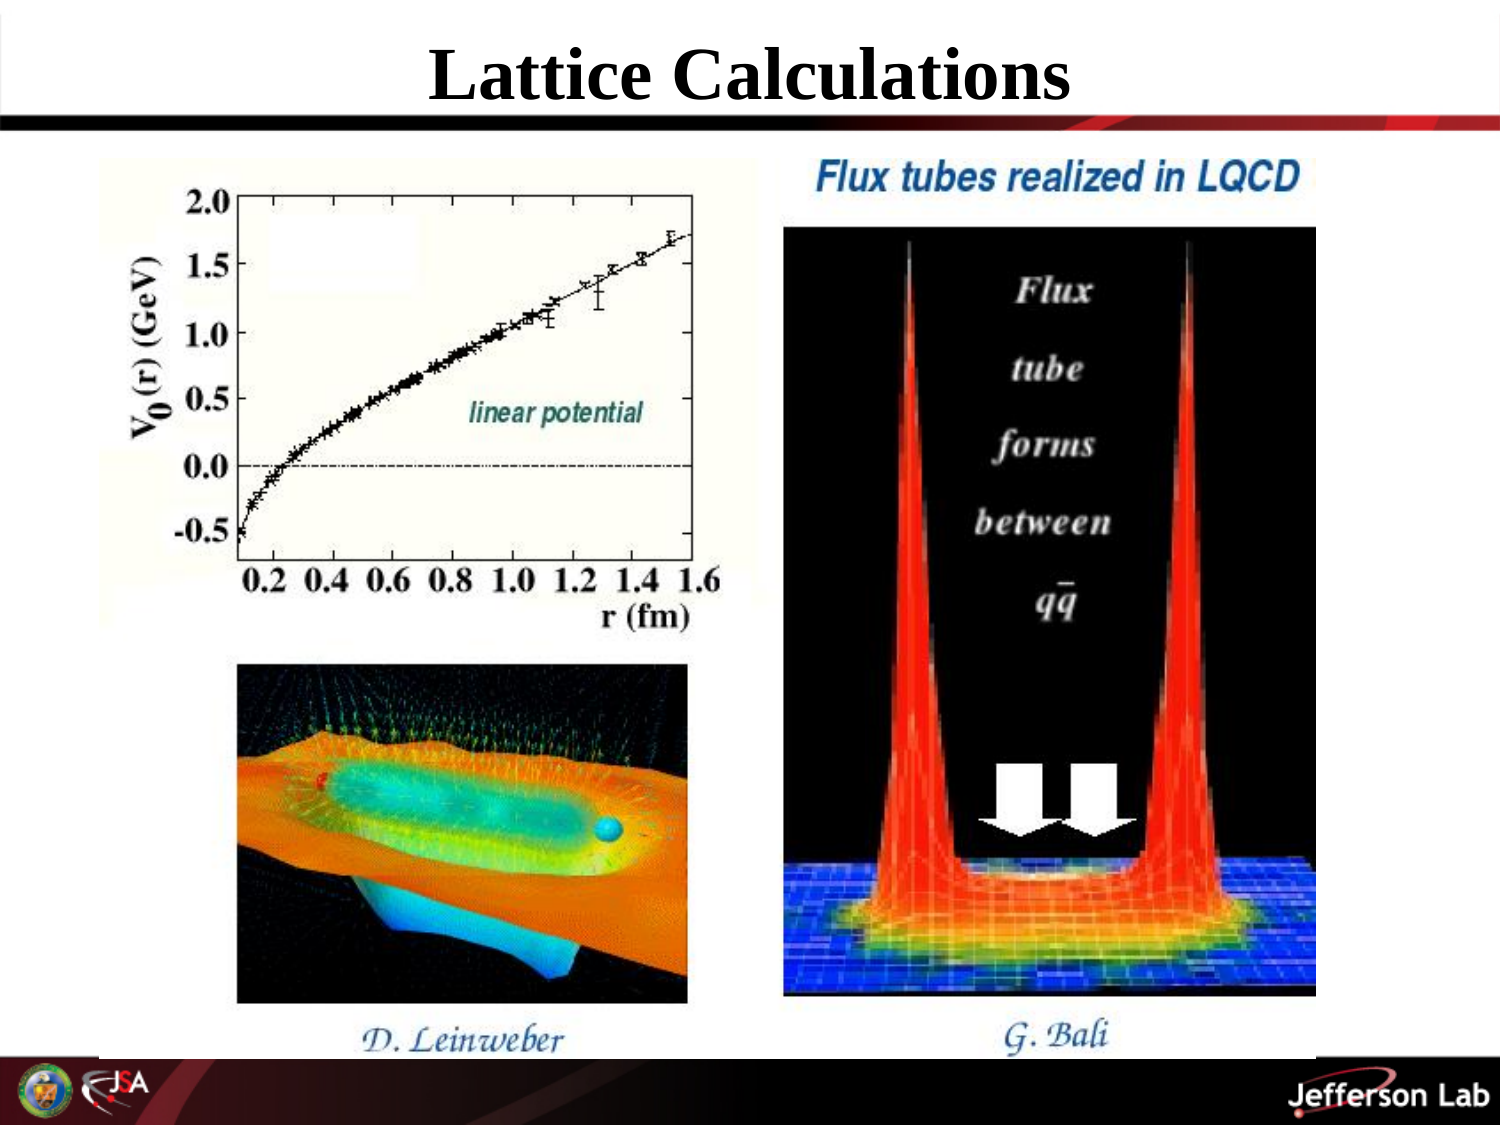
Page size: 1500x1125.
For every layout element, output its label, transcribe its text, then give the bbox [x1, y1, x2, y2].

title Lattice Calculations [112, 0, 1388, 151]
picture [0, 0, 1500, 1125]
